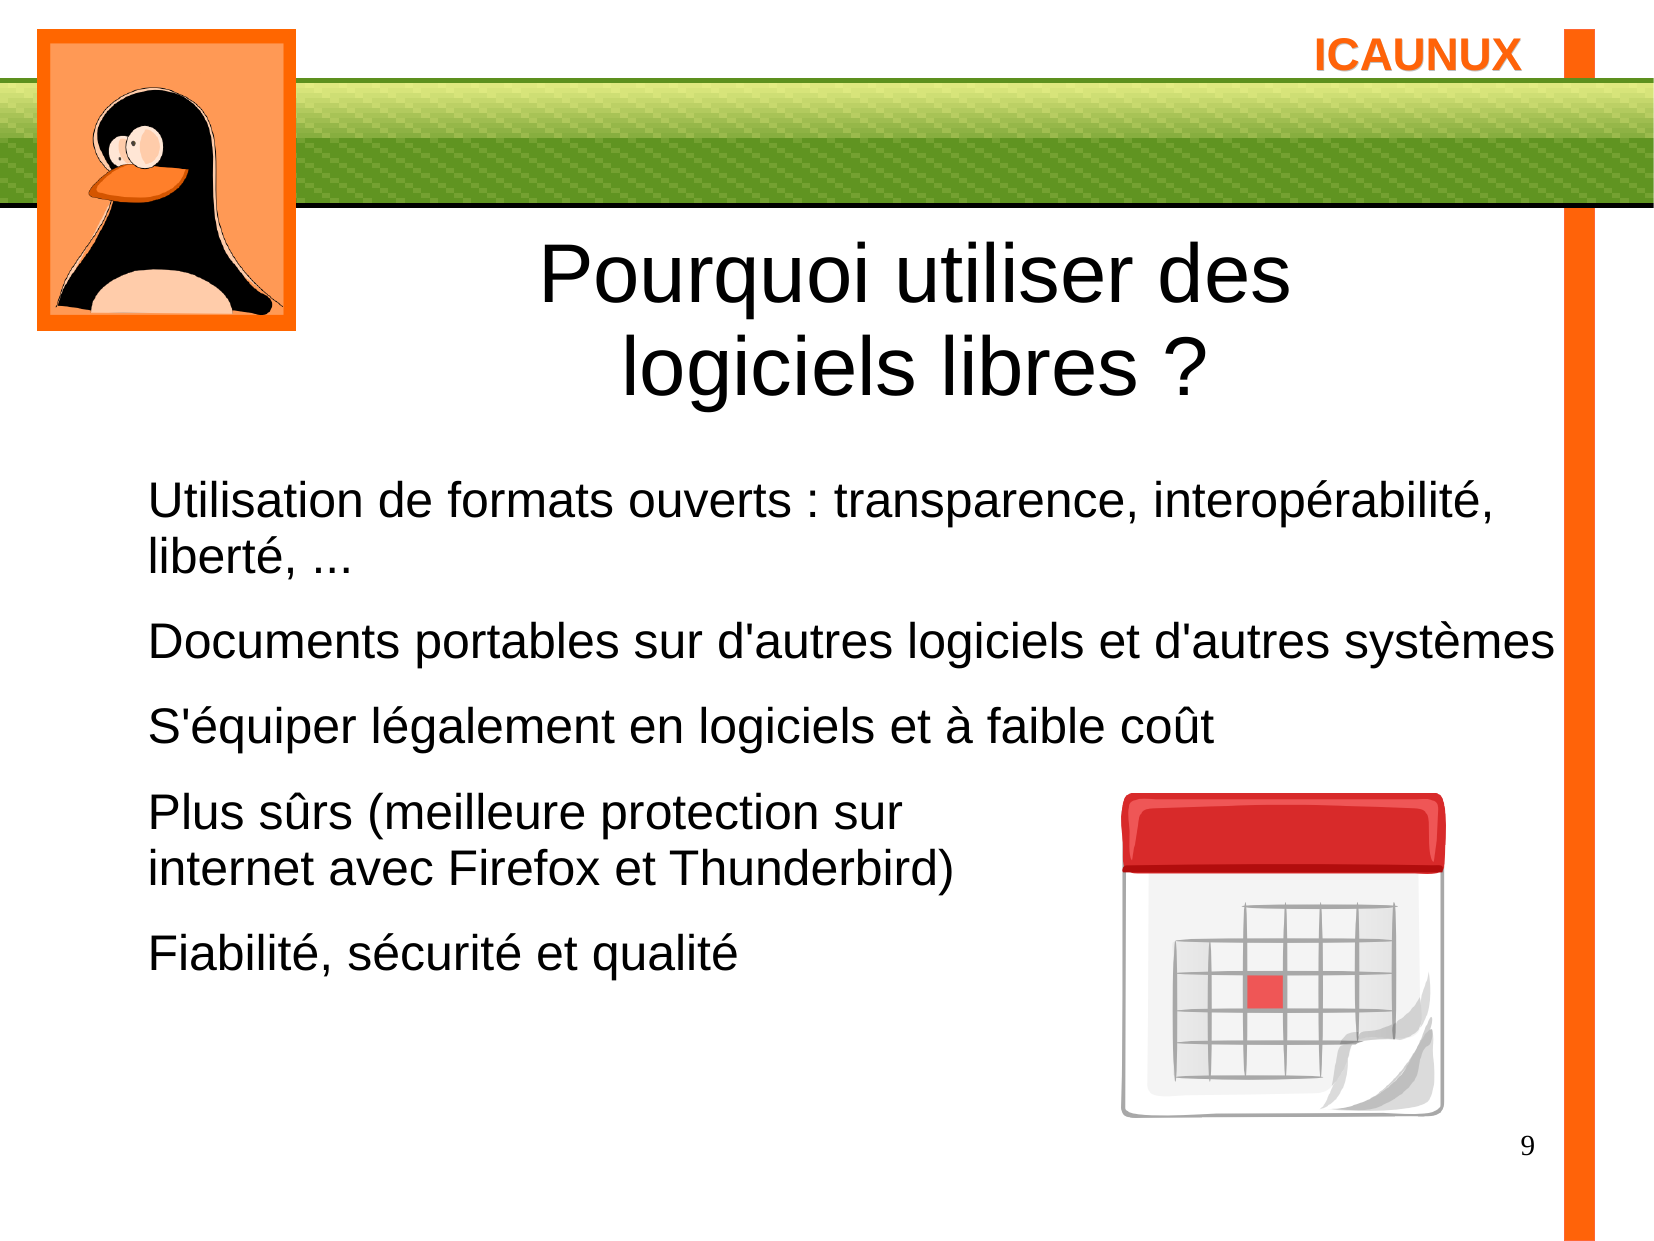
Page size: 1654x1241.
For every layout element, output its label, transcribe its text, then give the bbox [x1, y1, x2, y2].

picture [0, 29, 1654, 331]
title Pourquoi utiliser des logiciels libres ? [324, 217, 1506, 424]
list Utilisation de formats ouverts : transparence, interopérabilité, liberté, ... Documents portables sur d'autres logiciels et d'autres systèmes S'équiper légalement en logiciels et à faible coût Plus sûrs (meilleure protection sur internet avec Firefox et Thunderbird) Fiabilité, sécurité et qualité [147, 472, 1571, 1095]
picture [1121, 793, 1446, 1118]
